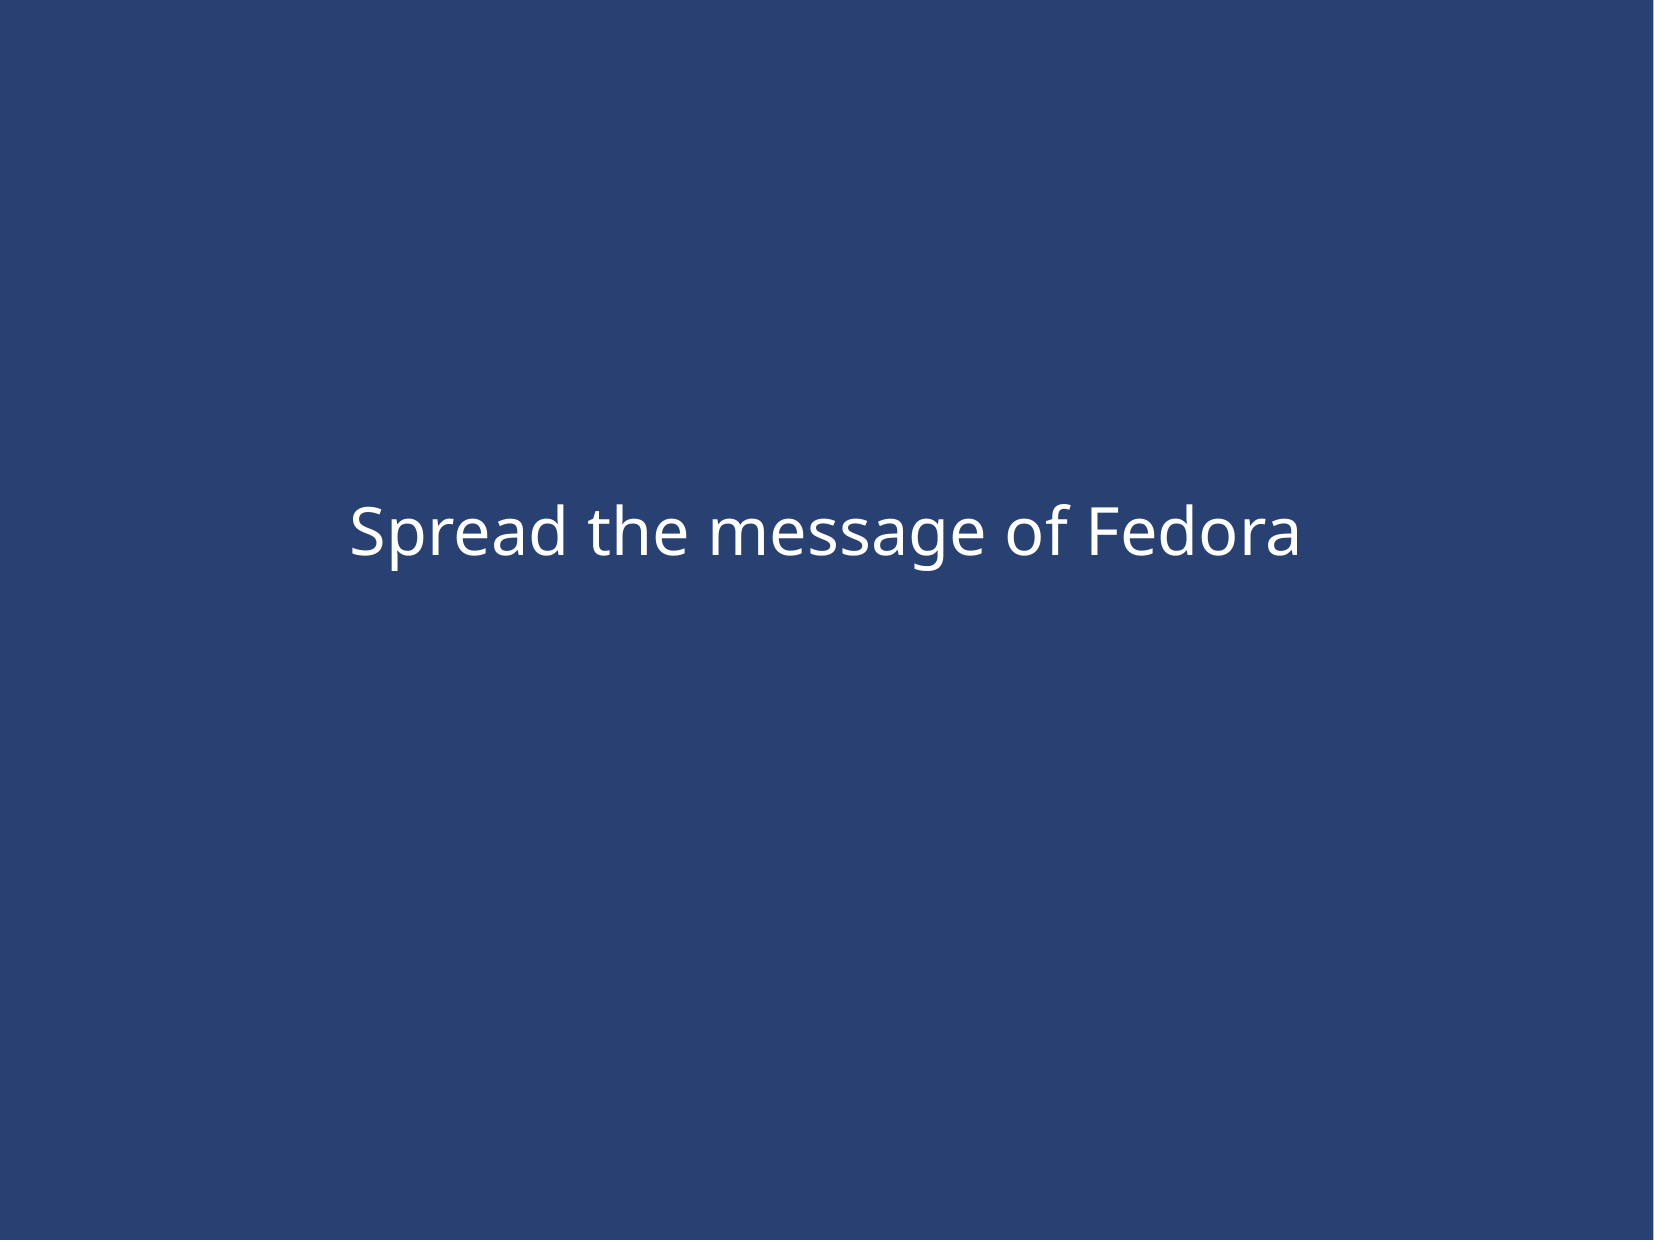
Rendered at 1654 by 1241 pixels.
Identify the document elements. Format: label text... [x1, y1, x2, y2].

subtitle Spread the message of Fedora [82, 49, 1571, 1109]
